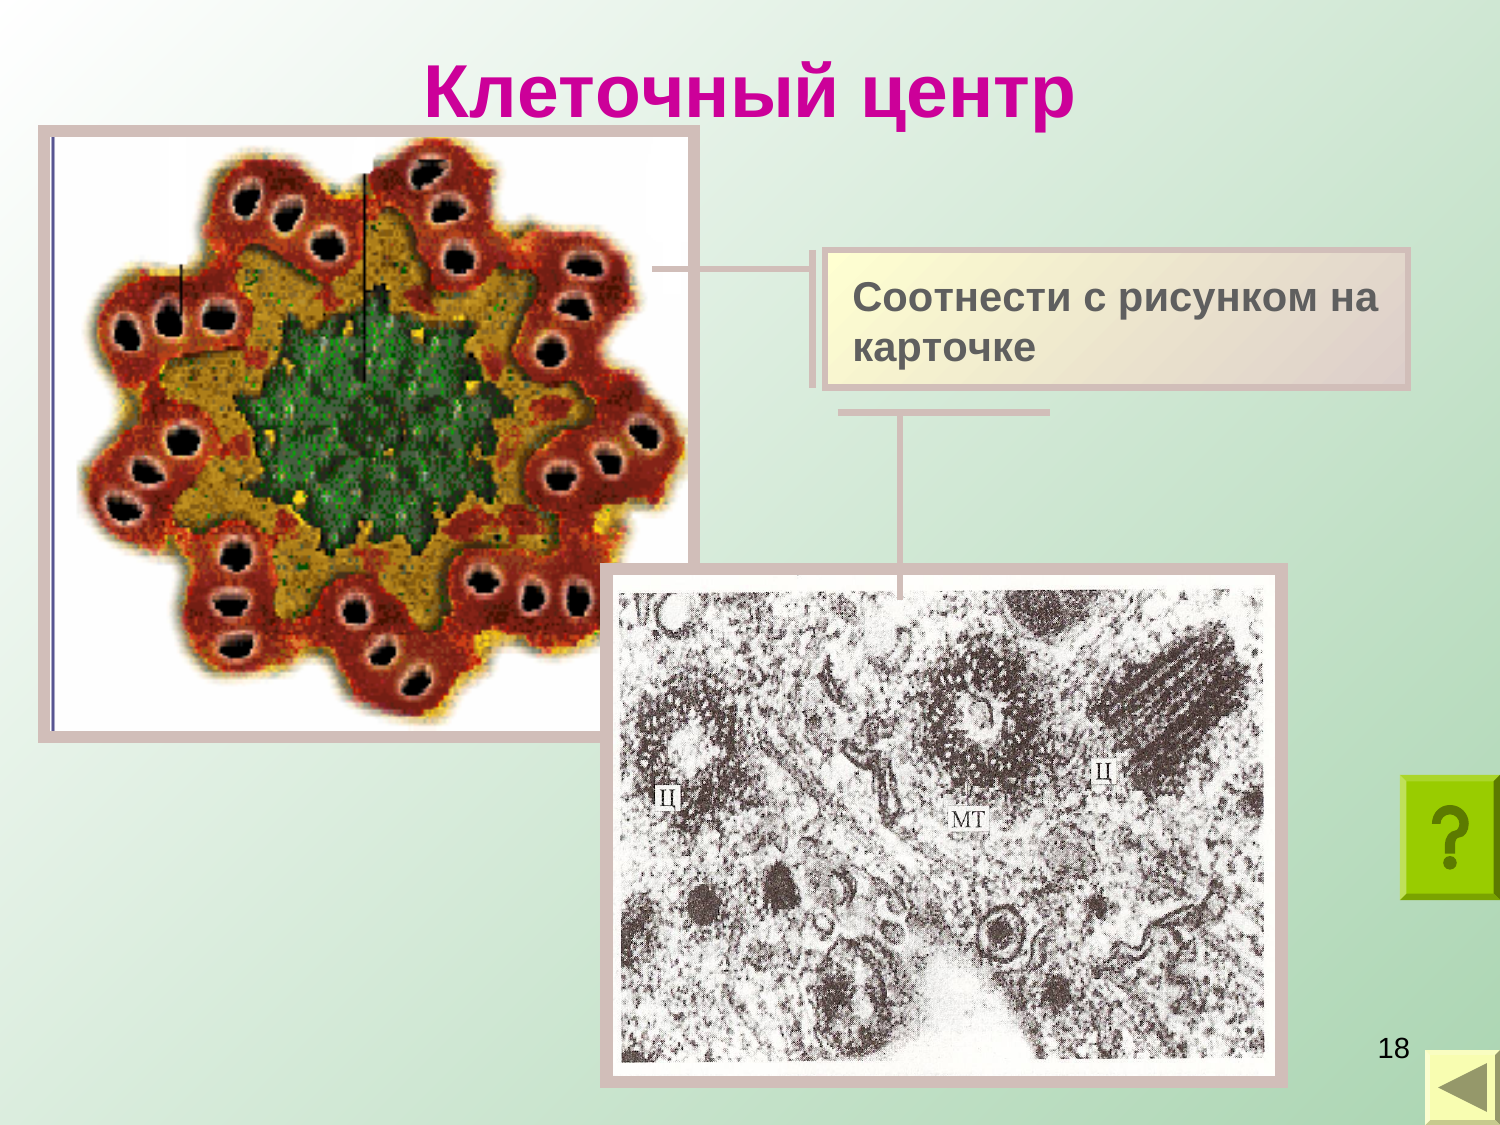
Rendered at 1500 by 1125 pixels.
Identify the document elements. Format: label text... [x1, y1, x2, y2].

text_box [825, 250, 1408, 388]
picture [50, 137, 688, 731]
text_box [1400, 774, 1500, 901]
text_box Клеточный центр [337, 37, 1163, 138]
text_box Соотнести с рисунком на карточке [837, 262, 1413, 378]
text_box [651, 249, 813, 388]
text_box [1427, 1050, 1500, 1125]
picture [612, 575, 1276, 1076]
